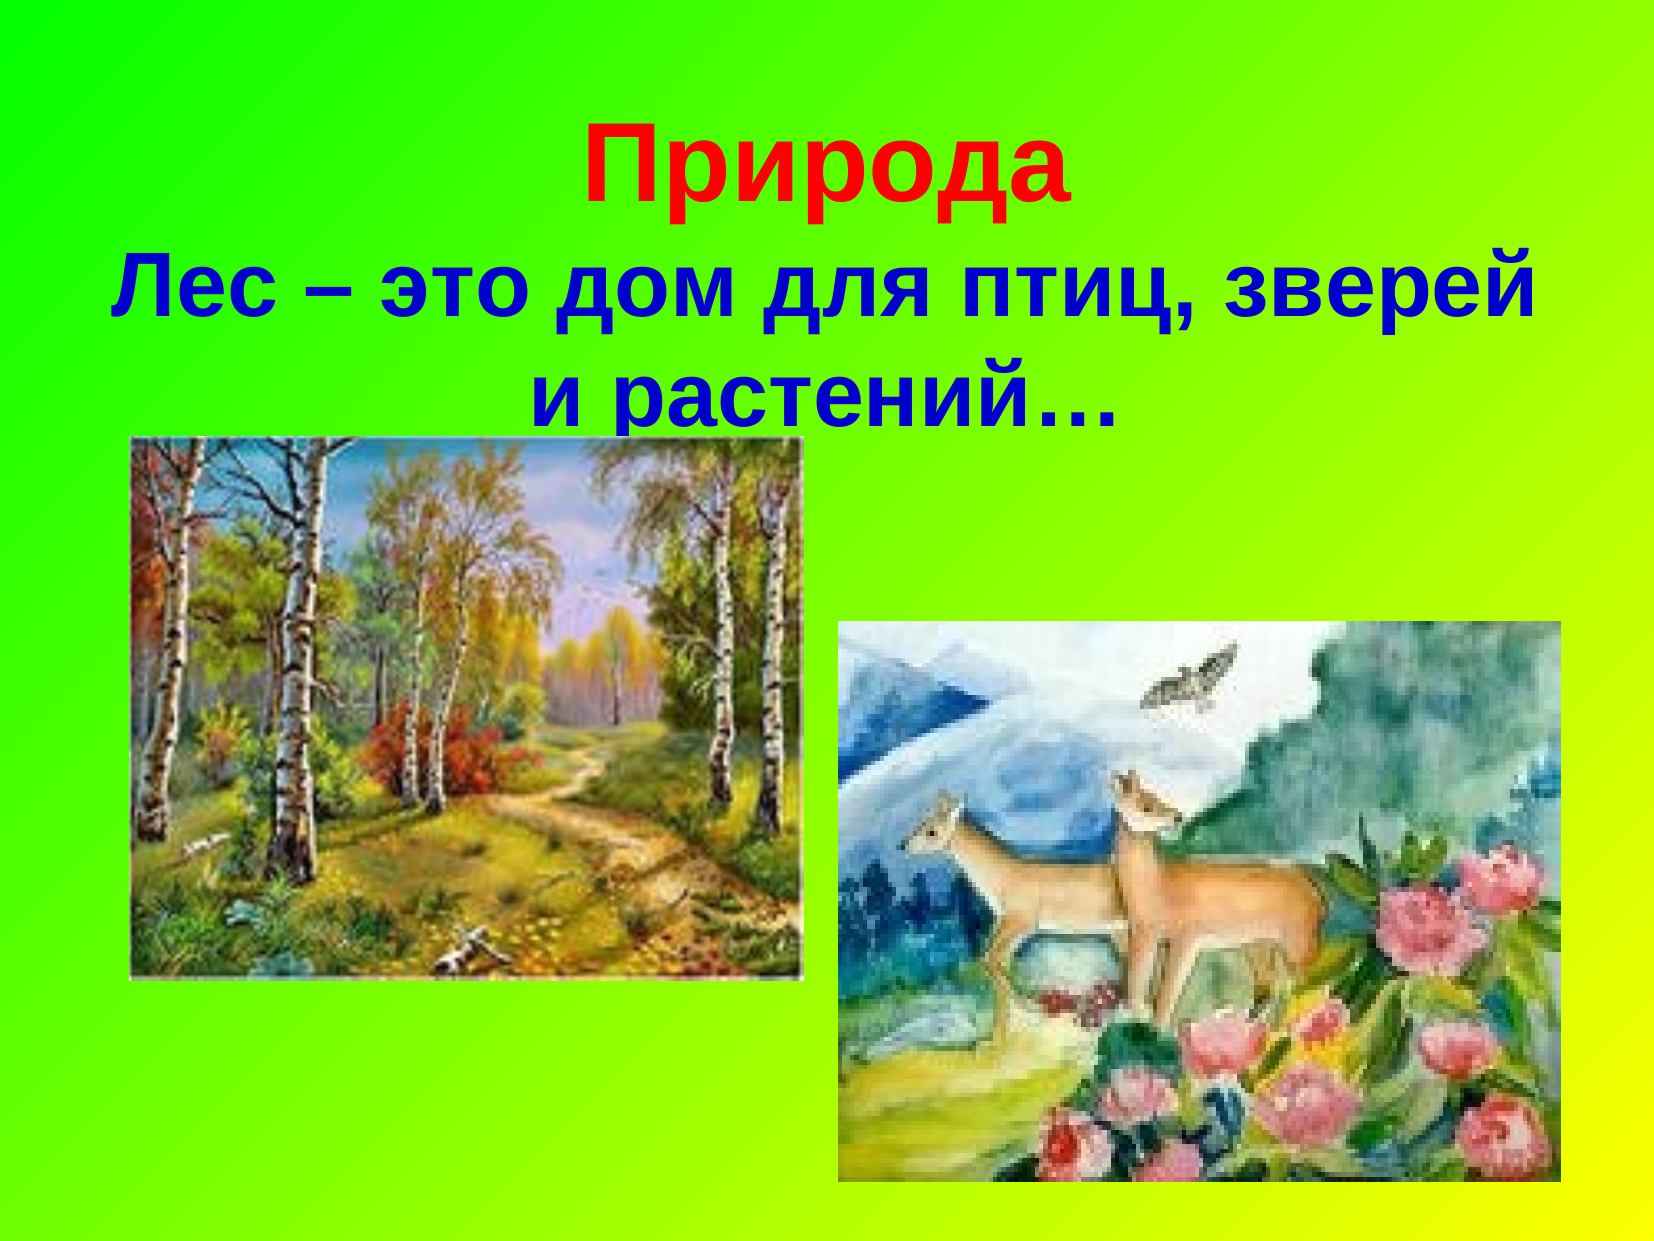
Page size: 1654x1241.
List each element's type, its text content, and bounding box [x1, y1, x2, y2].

picture [129, 436, 804, 981]
picture [838, 621, 1561, 1182]
title Природа Лес – это дом для птиц, зверей и растений… [82, 49, 1571, 485]
picture [838, 925, 845, 933]
